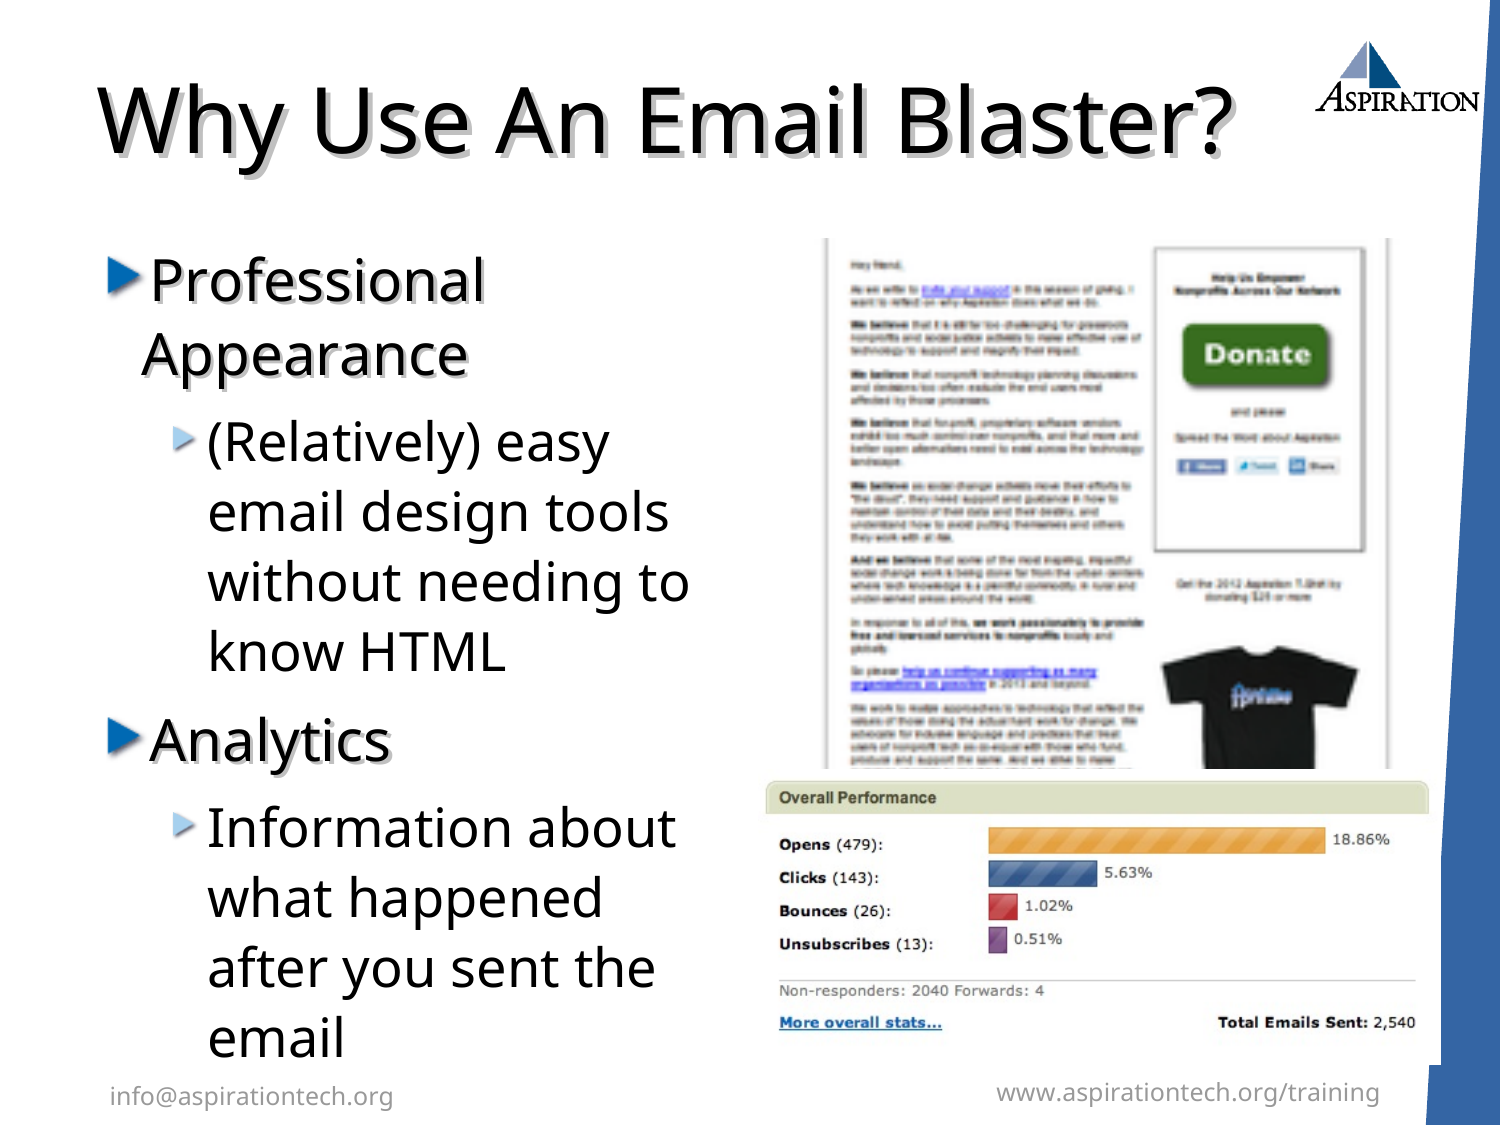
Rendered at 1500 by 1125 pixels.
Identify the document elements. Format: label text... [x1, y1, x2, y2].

title Why Use An Email Blaster? [49, 19, 1284, 206]
picture [1315, 41, 1480, 120]
picture [758, 238, 1441, 1066]
list Professional Appearance (Relatively) easy email design tools without needing to know HTML Analytics Information about what happened after you sent the email [49, 238, 732, 999]
